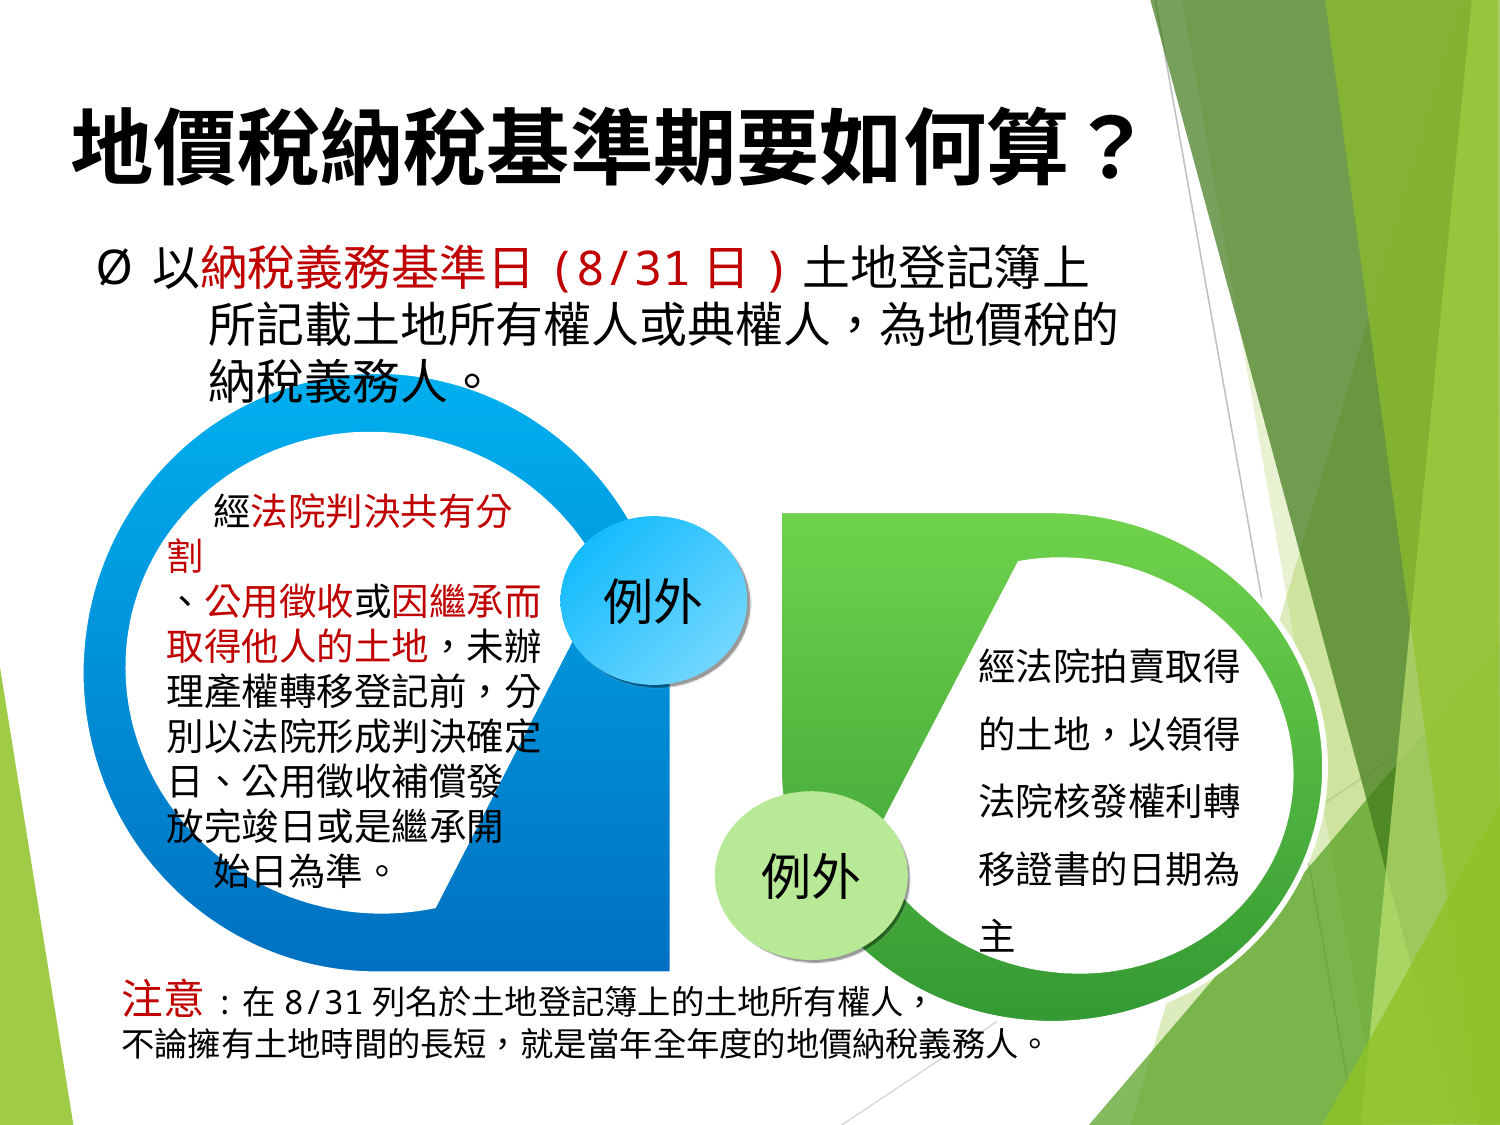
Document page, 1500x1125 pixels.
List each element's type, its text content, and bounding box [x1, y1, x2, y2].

text_box [80, 349, 1388, 965]
text_box [219, 864, 225, 876]
text_box 地價稅納稅基準期要如何算？ [55, 87, 1181, 204]
text_box [233, 859, 244, 866]
text_box 經法院判決共有分割 、公用徵收或因繼承而 取得他人的土地，未辦理產權轉移登記前，分別以法院形成判決確定日、公用徵收補償發 放完竣日或是繼承開 始日為準。 [151, 480, 563, 859]
text_box [259, 859, 278, 869]
text_box 經法院拍賣取得的土地，以領得法院核發權利轉移證書的日期為主 [963, 613, 1286, 1015]
text_box [1080, 1015, 1123, 1023]
text_box 例外 [563, 516, 748, 685]
text_box 以納稅義務基準日(8/31日)土地登記簿上所記載土地所有權人或典權人，為地價稅的納稅義務人。 [80, 229, 1152, 420]
text_box 例外 [714, 791, 908, 961]
text_box [300, 869, 317, 873]
text_box 注意:在8/31列名於土地登記簿上的土地所有權人， 不論擁有土地時間的長短，就是當年全年度的地價納稅義務人。 [106, 965, 1080, 1072]
text_box [259, 872, 278, 882]
text_box [304, 863, 314, 867]
text_box [1286, 634, 1326, 900]
